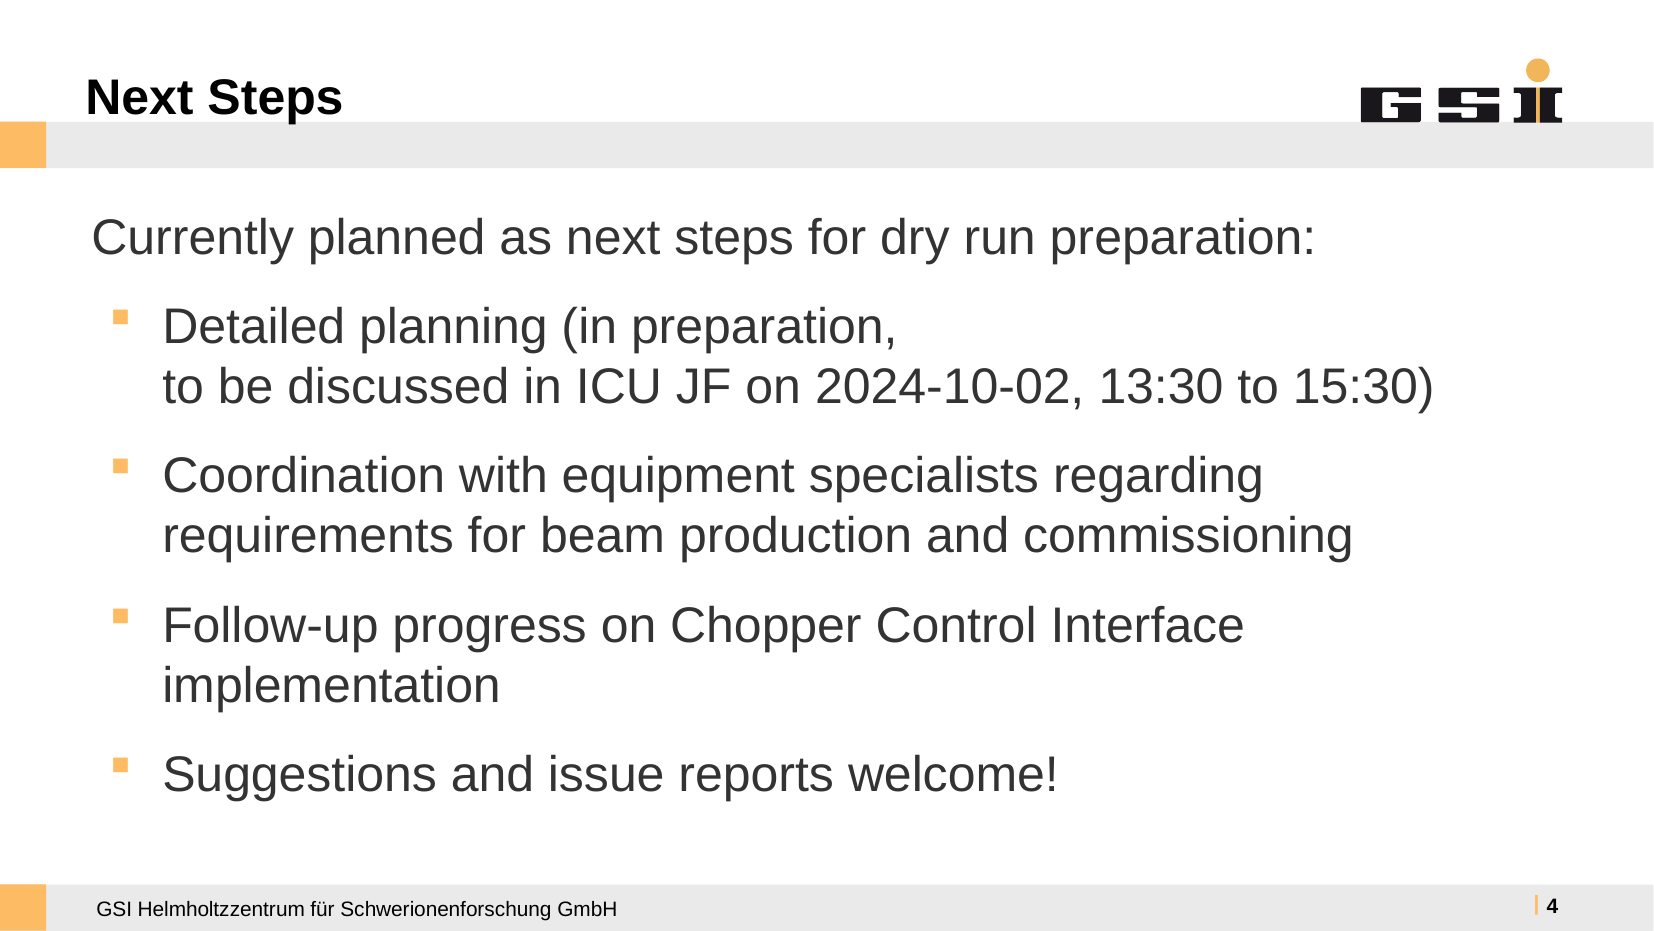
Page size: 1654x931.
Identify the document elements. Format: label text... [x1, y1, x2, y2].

list Currently planned as next steps for dry run preparation: Detailed planning (in preparation, to be discussed in ICU JF on 2024-10-02, 13:30 to 15:30) Coordination with equipment specialists regarding requirements for beam production and commissioning Follow-up progress on Chopper Control Interface implementation Suggestions and issue reports welcome! [76, 196, 1562, 862]
title Next Steps [70, 55, 1081, 132]
picture [1359, 56, 1564, 125]
